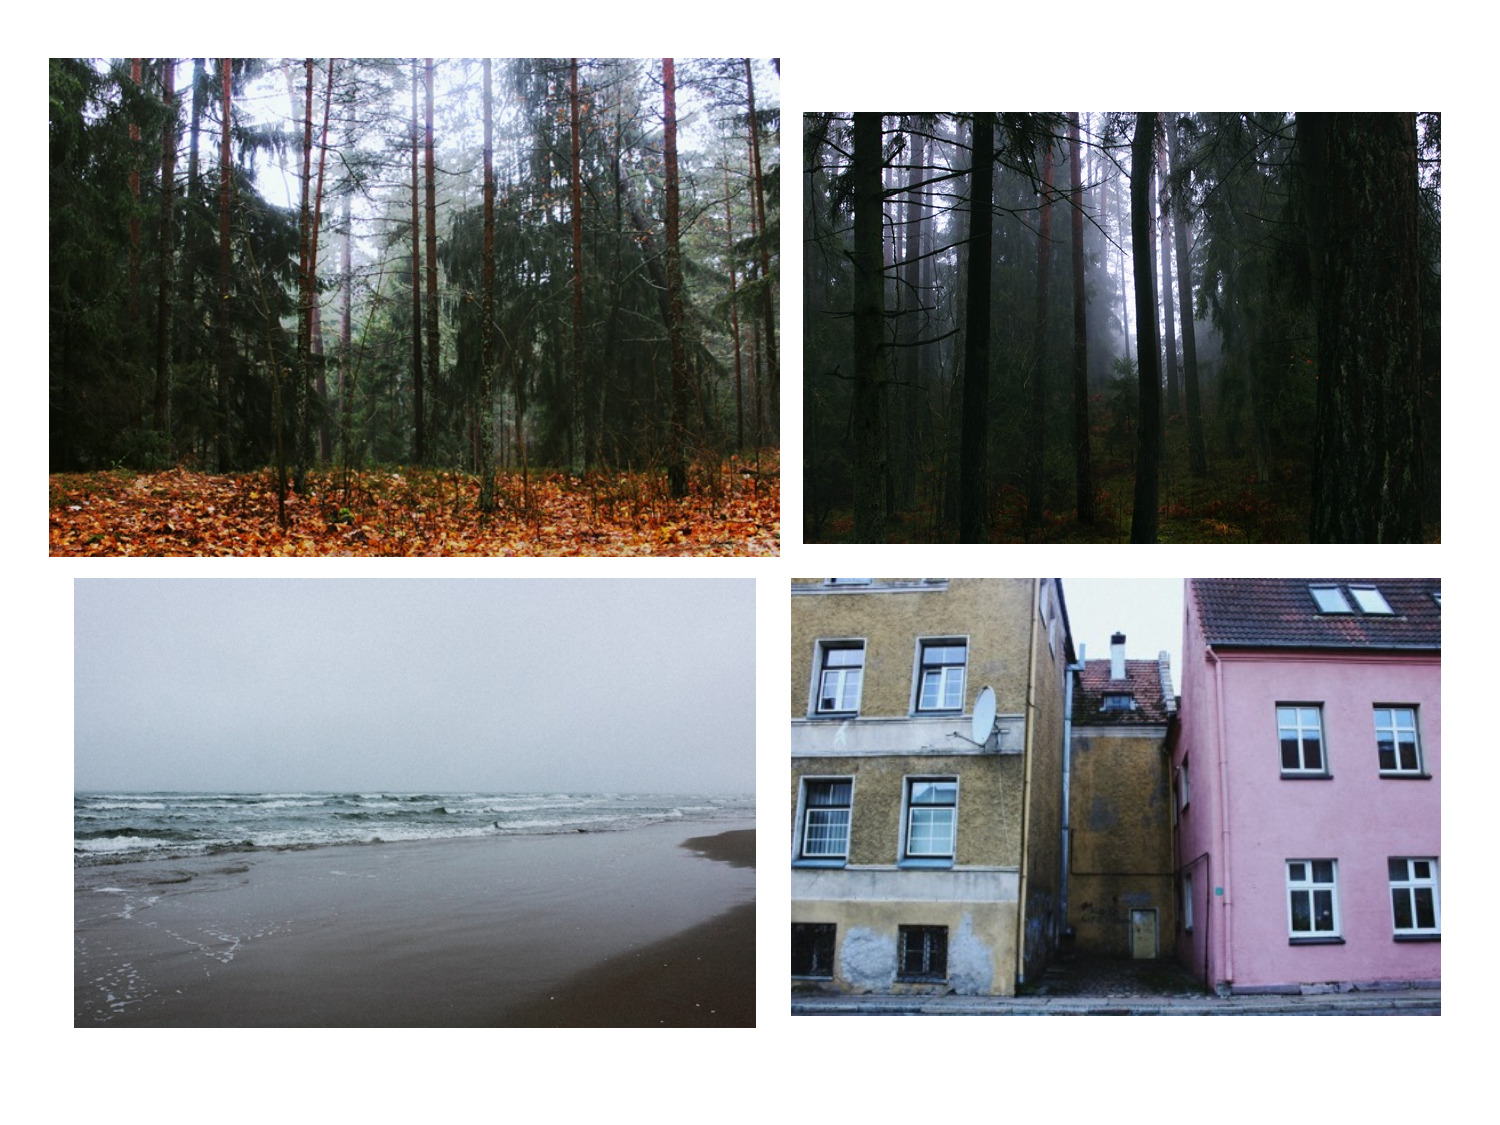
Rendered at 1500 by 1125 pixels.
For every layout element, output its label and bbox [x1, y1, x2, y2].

picture [74, 578, 756, 1028]
picture [803, 112, 1441, 544]
picture [791, 578, 1441, 1016]
picture [49, 58, 780, 557]
